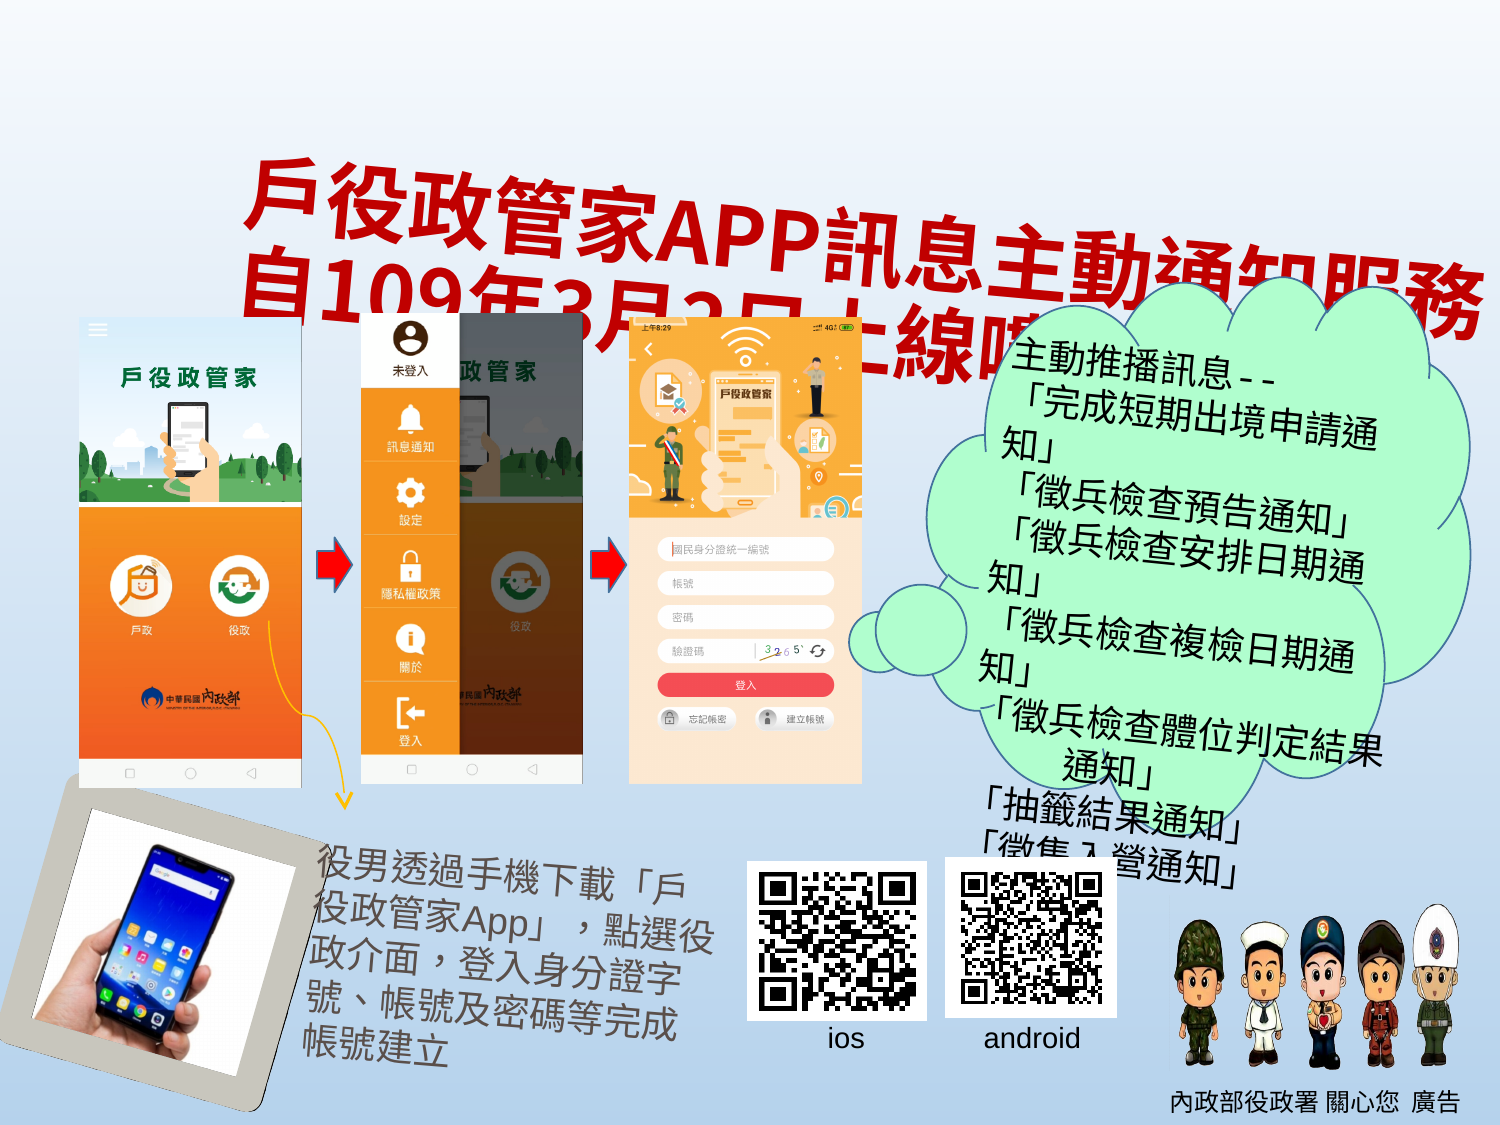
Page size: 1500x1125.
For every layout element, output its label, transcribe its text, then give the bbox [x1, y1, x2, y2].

picture [629, 317, 862, 784]
text_box 役男透過手機下載「戶役政管家App」，點選役政介面，登入身分證字號、帳號及密碼等完成帳號建立 [284, 828, 740, 1105]
text_box 主動推播訊息-- 「完成短期出境申請通知」 「徵兵檢查預告通知」 「徵兵檢查安排日期通知」 「徵兵檢查複檢日期通知」 「徵兵檢查體位判定結果 通知」 「抽籤結果通知」 「徵集入營通知」 [943, 320, 1442, 918]
text_box [591, 537, 627, 593]
text_box [849, 383, 993, 707]
text_box ios [812, 1021, 892, 1062]
text_box [316, 537, 353, 593]
picture [747, 861, 927, 1021]
picture [79, 317, 302, 788]
picture [361, 313, 583, 784]
picture [1169, 895, 1467, 1071]
picture [945, 857, 1117, 1018]
text_box android [968, 1011, 1125, 1062]
title 戶役政管家APP訊息主動通知服務 自109年3月2日上線嘍!! [217, 166, 1500, 429]
text_box 內政部役政署 關心您 廣告 [1154, 1079, 1500, 1125]
picture [31, 808, 297, 1077]
text_box [1410, 372, 1471, 676]
text_box [1031, 277, 1430, 364]
